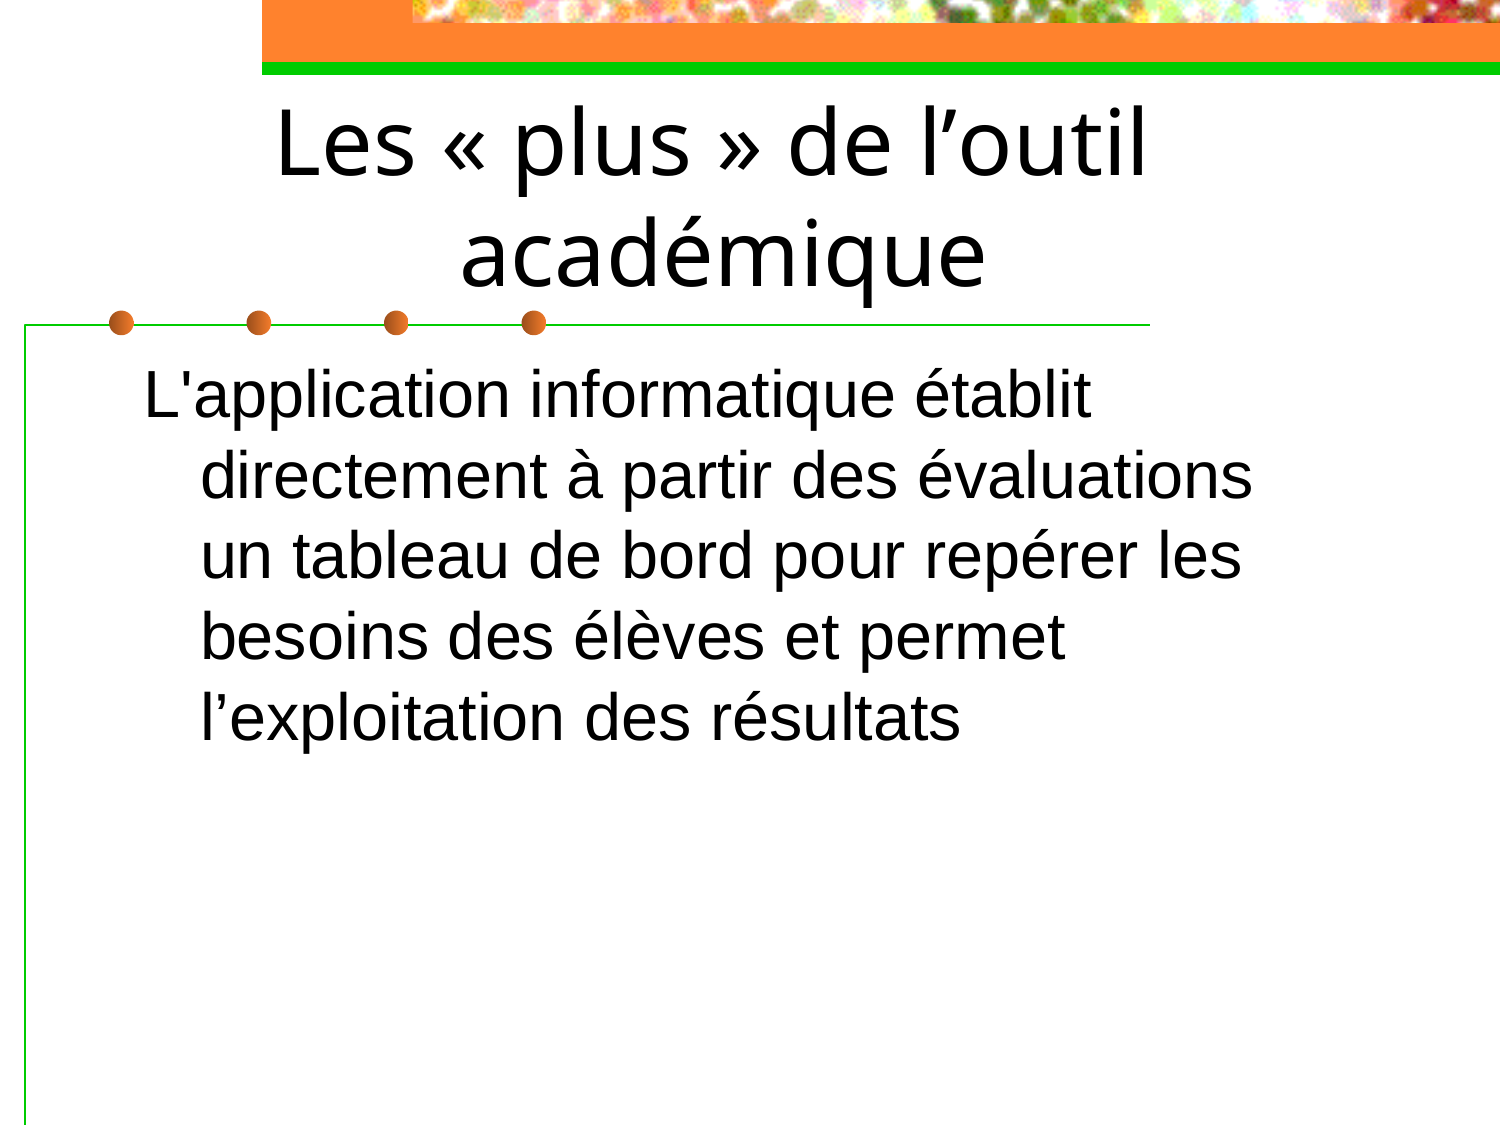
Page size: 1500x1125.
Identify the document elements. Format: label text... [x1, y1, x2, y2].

title Les « plus » de l’outil académique [87, 76, 1362, 312]
list L'application informatique établit directement à partir des évaluations un tableau de bord pour repérer les besoins des élèves et permet l’exploitation des résultats [87, 350, 1362, 1045]
picture [412, 0, 1500, 23]
